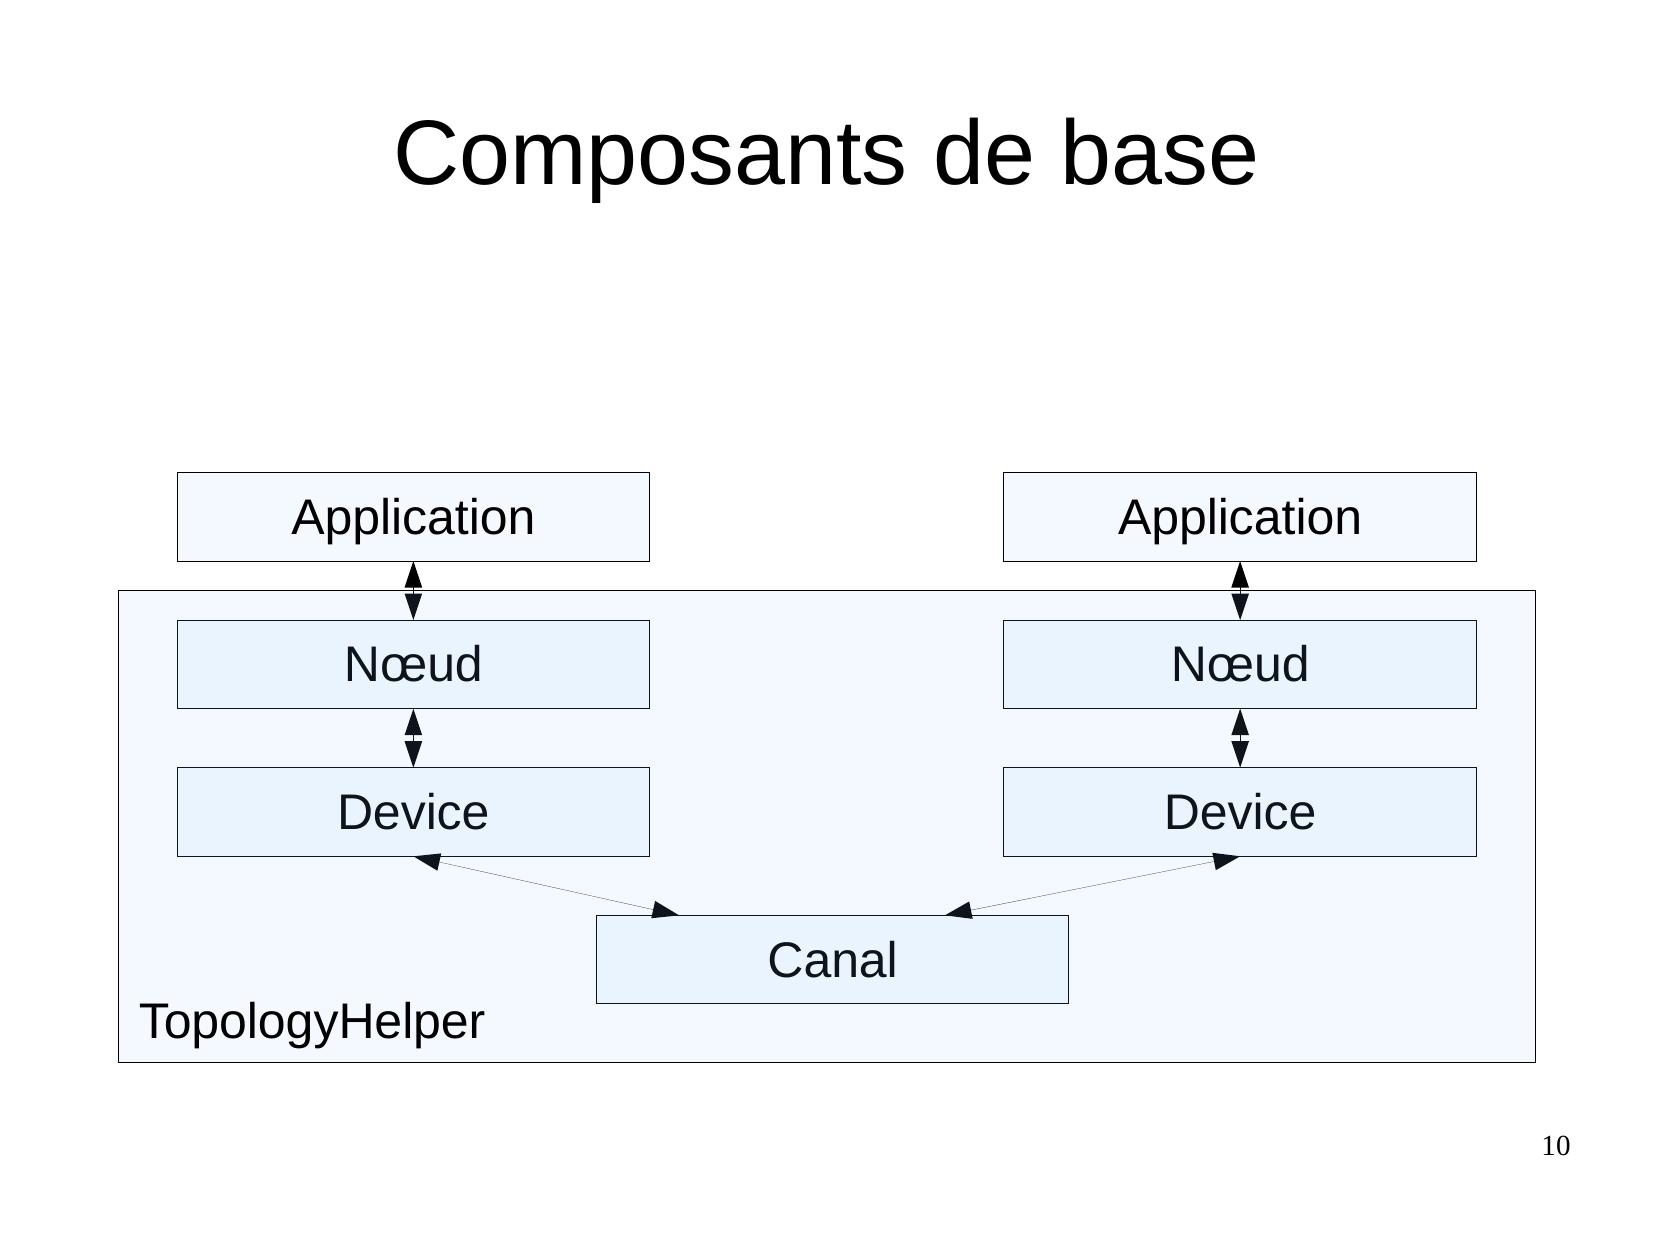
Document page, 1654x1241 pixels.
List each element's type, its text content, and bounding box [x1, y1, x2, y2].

text_box [118, 590, 1536, 1063]
text_box Application [177, 472, 650, 562]
title Composants de base [82, 56, 1571, 250]
text_box TopologyHelper [124, 986, 507, 1057]
text_box Application [1003, 472, 1477, 562]
